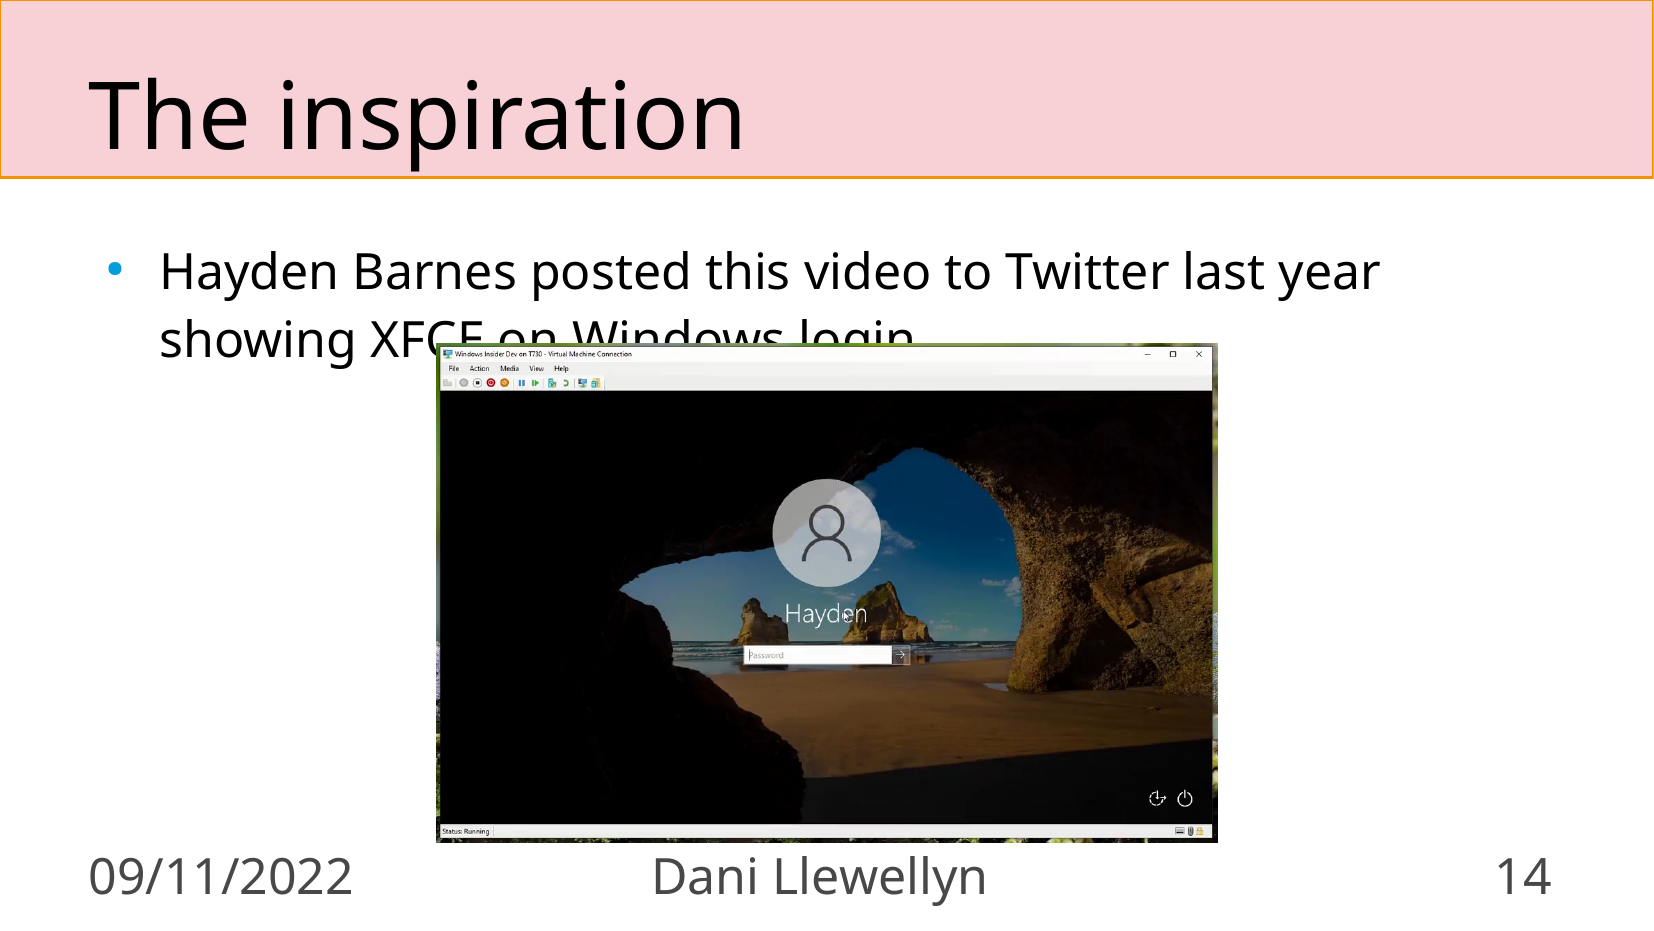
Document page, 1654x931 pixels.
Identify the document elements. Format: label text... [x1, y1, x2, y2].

list Hayden Barnes posted this video to Twitter last year showing XFCE on Windows login [88, 236, 1565, 813]
text_box [435, 342, 1219, 844]
title The inspiration [88, 14, 1565, 178]
